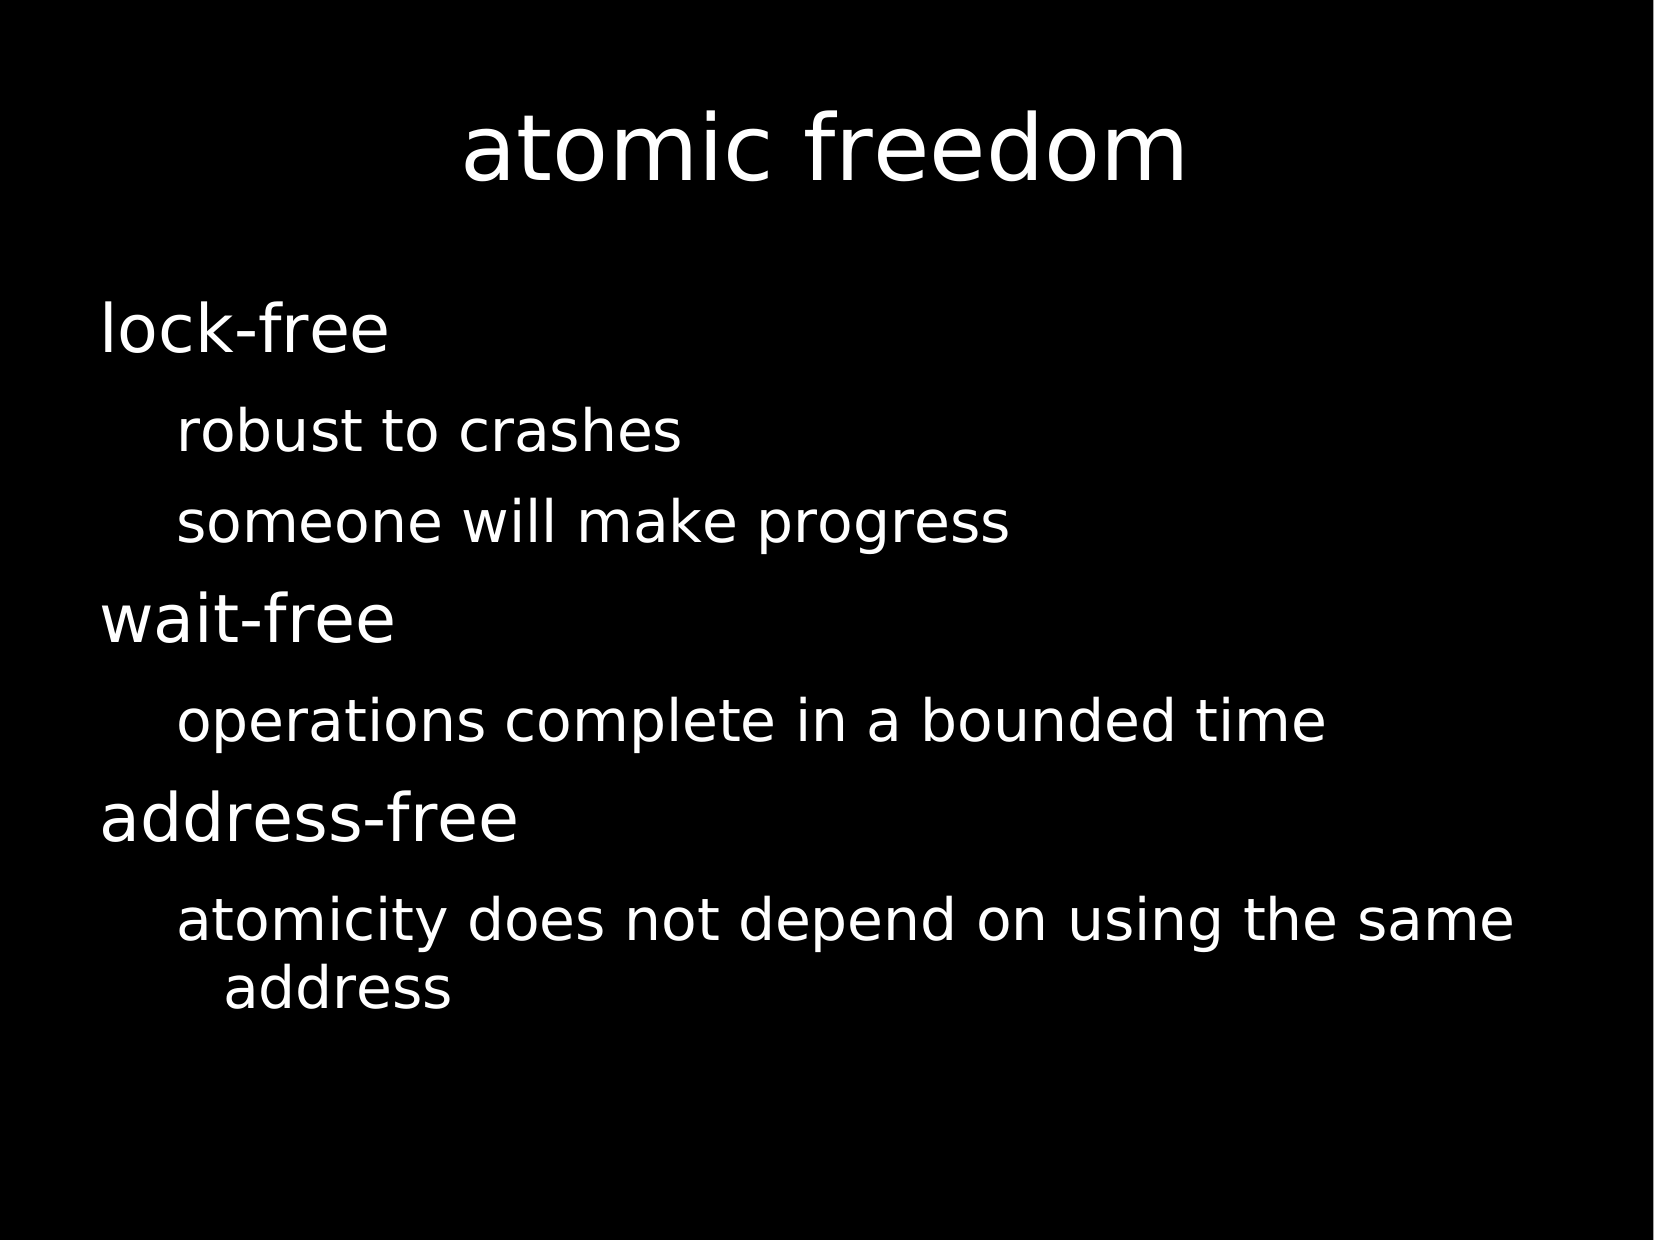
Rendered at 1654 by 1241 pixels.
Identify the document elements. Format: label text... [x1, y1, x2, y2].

list lock-free robust to crashes someone will make progress wait-free operations complete in a bounded time address-free atomicity does not depend on using the same address [82, 290, 1570, 1109]
title atomic freedom [82, 46, 1570, 259]
